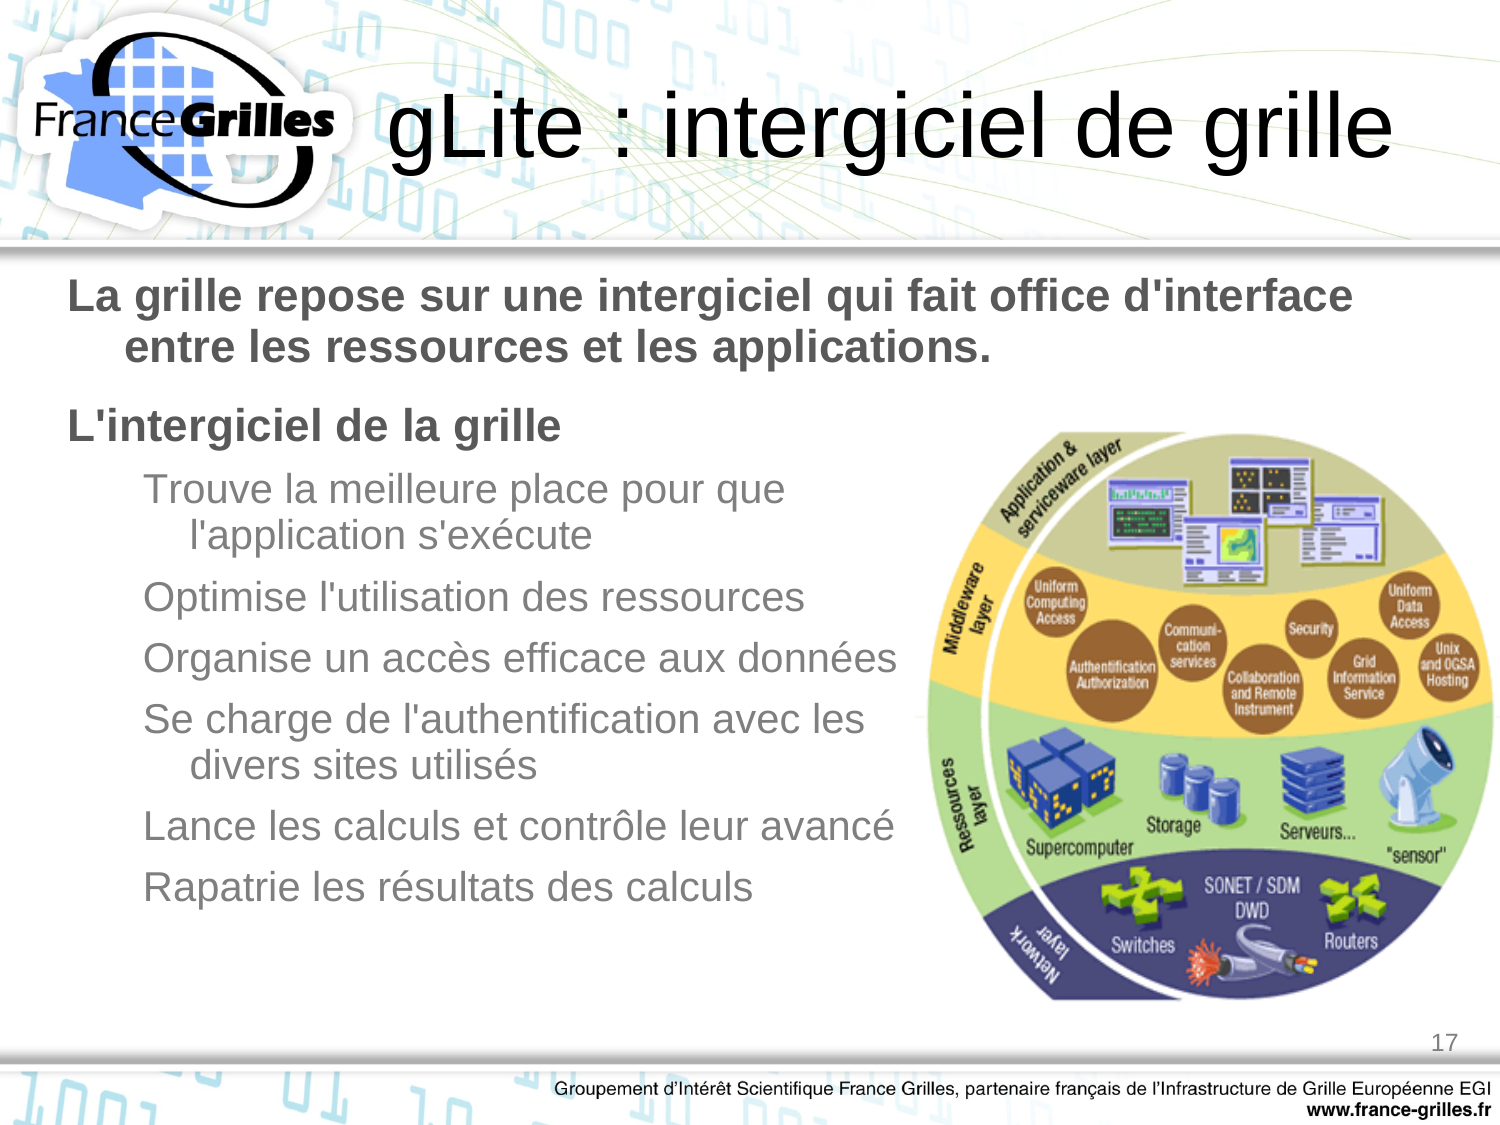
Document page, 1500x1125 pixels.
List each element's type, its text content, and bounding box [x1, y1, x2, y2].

picture [0, 0, 1500, 1125]
list La grille repose sur une intergiciel qui fait office d'interface entre les ressources et les applications. [53, 262, 1388, 414]
list L'intergiciel de la grille Trouve la meilleure place pour que l'application s'exécute Optimise l'utilisation des ressources Organise un accès efficace aux données Se charge de l'authentification avec les divers sites utilisés Lance les calculs et contrôle leur avancé Rapatrie les résultats des calculs [53, 414, 916, 1046]
title gLite : intergiciel de grille [372, 7, 1459, 244]
